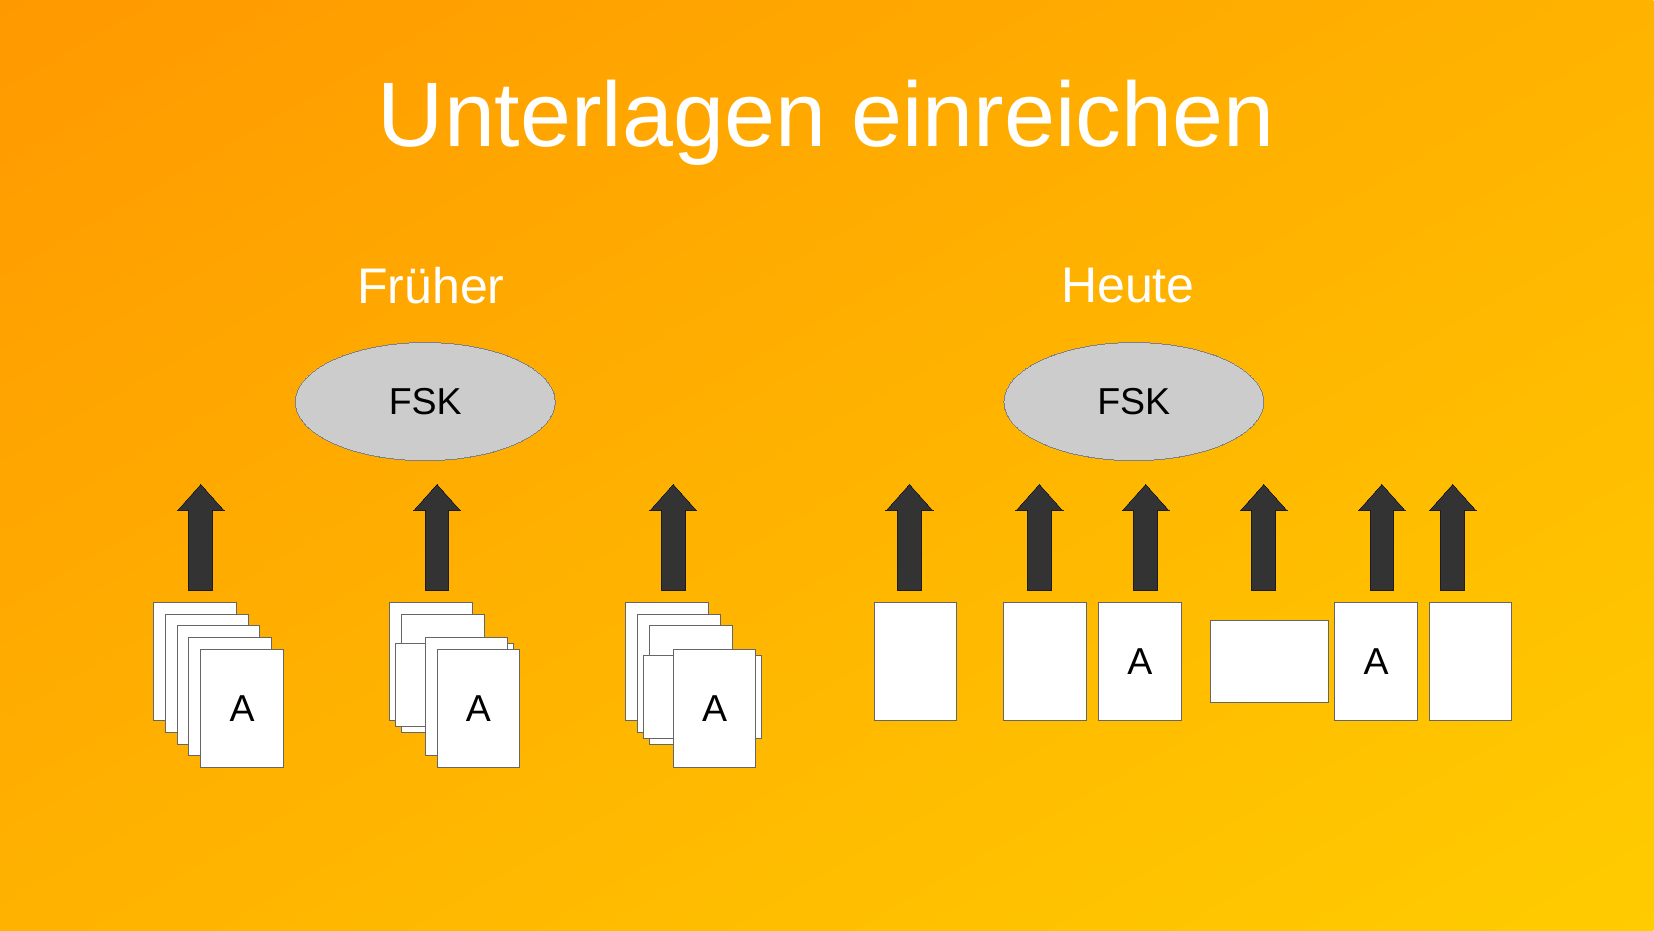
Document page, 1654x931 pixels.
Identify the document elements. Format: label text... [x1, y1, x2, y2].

text_box [885, 484, 934, 591]
title Unterlagen einreichen [82, 37, 1571, 193]
text_box [874, 602, 957, 721]
text_box [1429, 602, 1512, 721]
text_box [1003, 602, 1087, 721]
text_box [413, 484, 461, 591]
text_box FSK [1003, 342, 1264, 461]
text_box [1358, 484, 1406, 591]
text_box [1122, 484, 1170, 591]
text_box [389, 602, 514, 756]
text_box [1429, 484, 1477, 591]
text_box [1210, 620, 1329, 703]
text_box Früher [200, 251, 662, 322]
text_box [1240, 484, 1288, 591]
text_box [756, 655, 762, 739]
text_box A [673, 649, 756, 768]
text_box A [200, 649, 284, 768]
text_box FSK [295, 342, 556, 461]
text_box [153, 602, 272, 756]
text_box Heute [897, 250, 1359, 321]
text_box [649, 484, 697, 591]
text_box A [1334, 602, 1418, 721]
text_box A [437, 649, 520, 768]
text_box [625, 602, 733, 745]
text_box [177, 484, 225, 591]
text_box A [1098, 602, 1182, 721]
text_box [1015, 484, 1064, 591]
